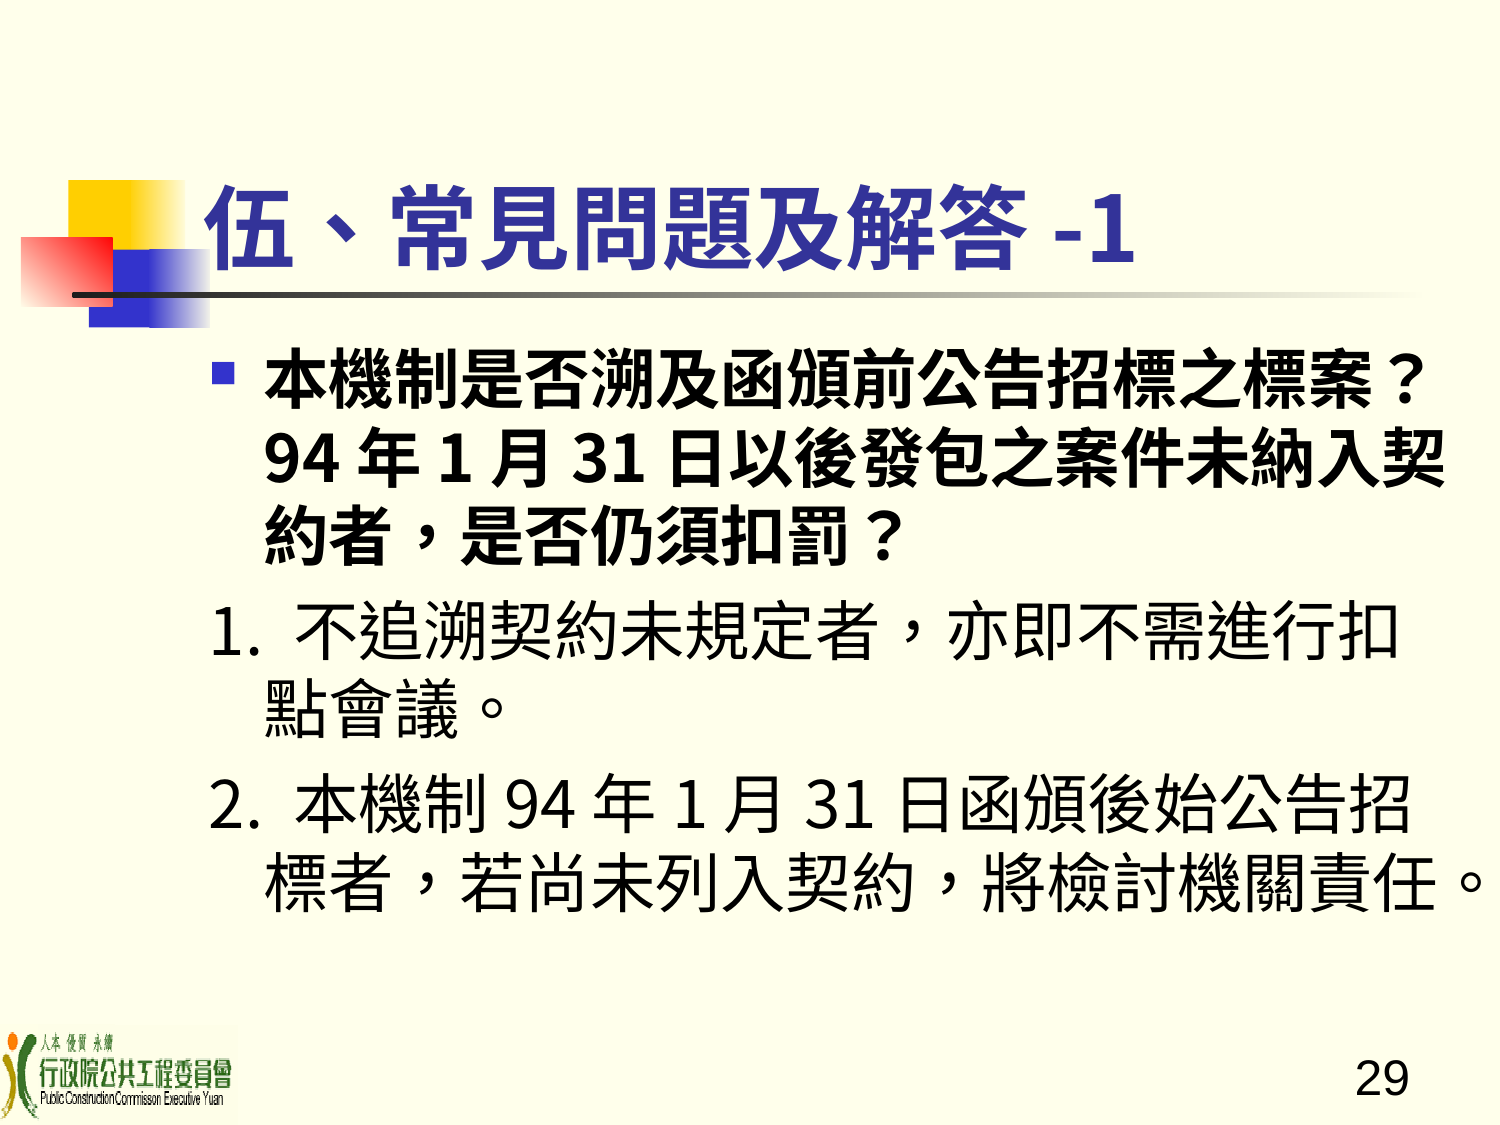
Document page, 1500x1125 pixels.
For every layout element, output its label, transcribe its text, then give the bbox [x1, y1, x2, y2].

list 本機制是否溯及函頒前公告招標之標案？94年1月31日以後發包之案件未納入契約者，是否仍須扣罰？ 1. 不追溯契約未規定者，亦即不需進行扣點會議。 2. 本機制94年1月31日函頒後始公告招標者，若尚未列入契約，將檢討機關責任。 [193, 331, 1469, 1007]
title 伍、常見問題及解答-1 [188, 101, 1468, 289]
picture [0, 1024, 238, 1125]
